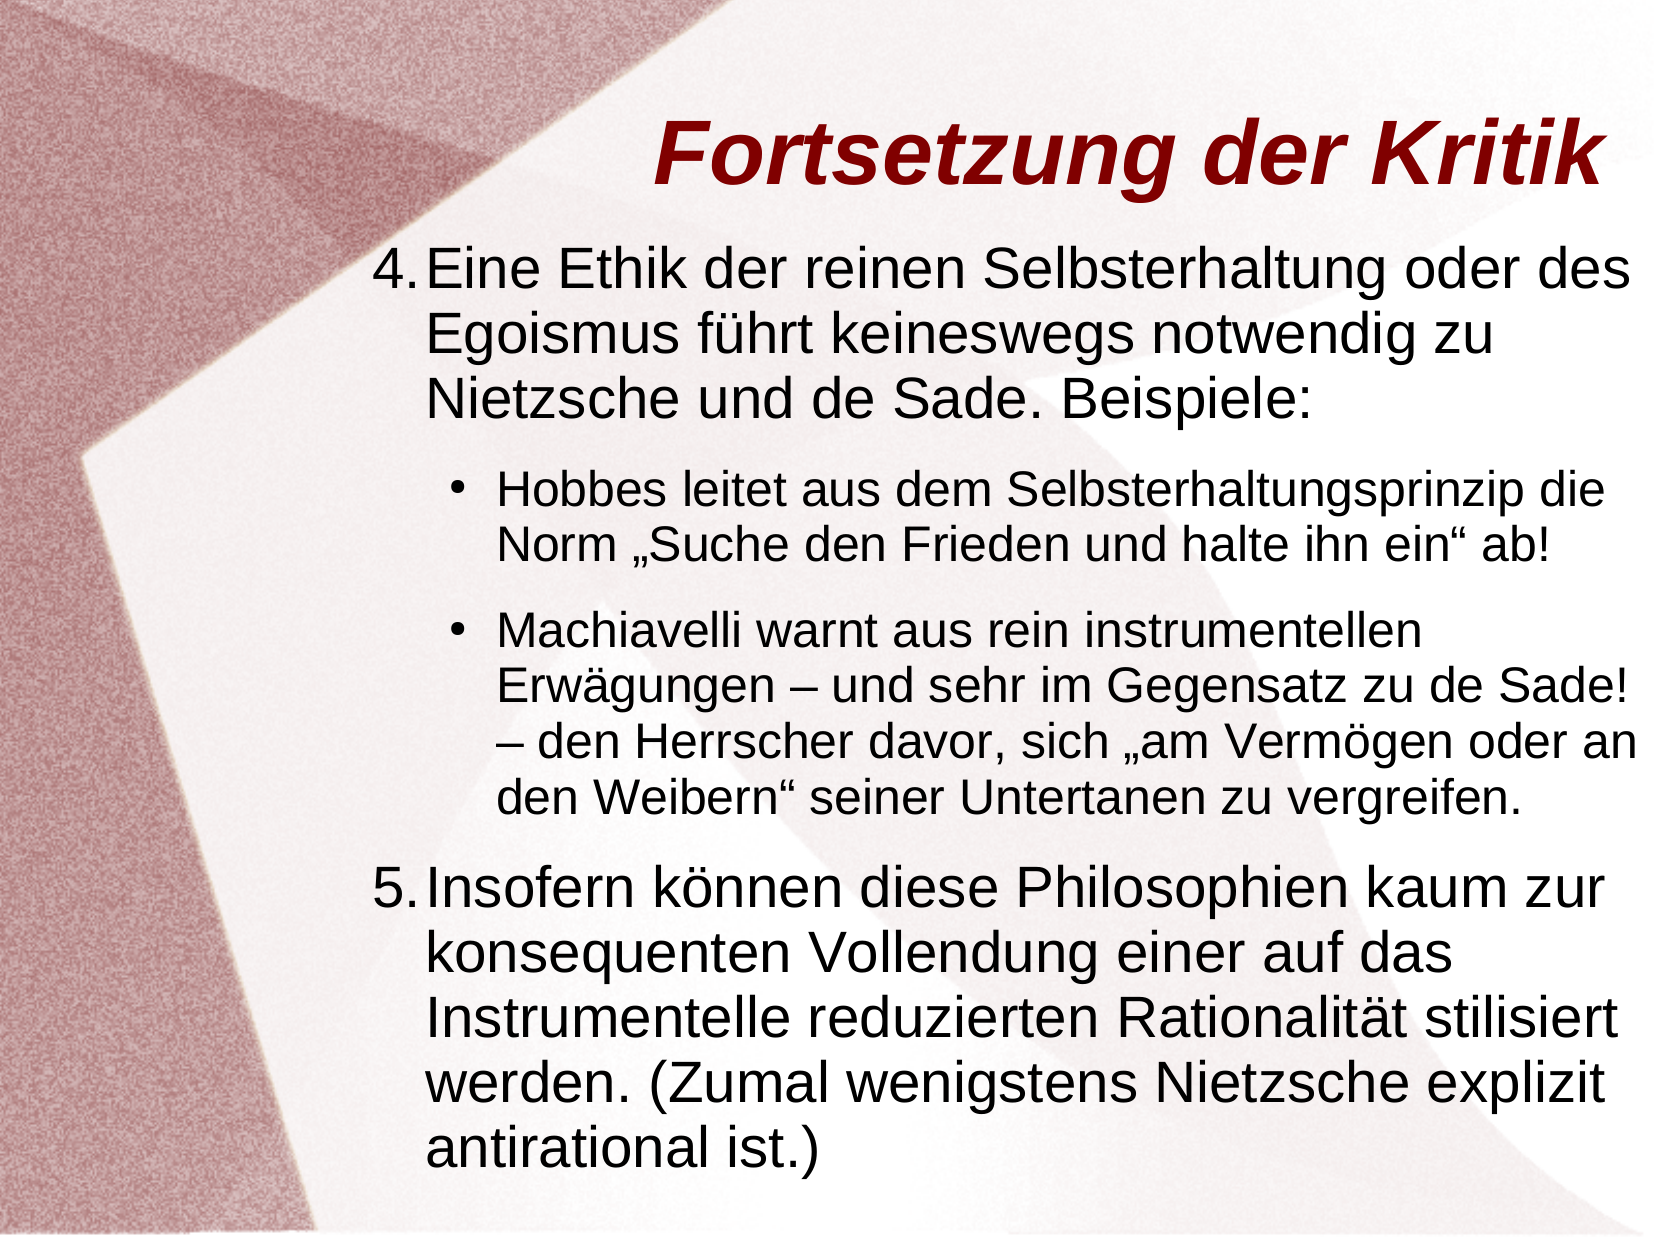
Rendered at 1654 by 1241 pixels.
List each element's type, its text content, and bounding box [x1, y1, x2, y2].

picture [0, 0, 1654, 1241]
list Eine Ethik der reinen Selbsterhaltung oder des Egoismus führt keineswegs notwendig zu Nietzsche und de Sade. Beispiele: Hobbes leitet aus dem Selbsterhaltungsprinzip die Norm „Suche den Frieden und halte ihn ein“ ab! Machiavelli warnt aus rein instrumentellen Erwägungen – und sehr im Gegensatz zu de Sade! – den Herrscher davor, sich „am Vermögen oder an den Weibern“ seiner Untertanen zu vergreifen. Insofern können diese Philosophien kaum zur konsequenten Vollendung einer auf das Instrumentelle reduzierten Rationalität stilisiert werden. (Zumal wenigstens Nietzsche explizit antirational ist.) [354, 236, 1654, 1211]
title Fortsetzung der Kritik [596, 56, 1607, 236]
